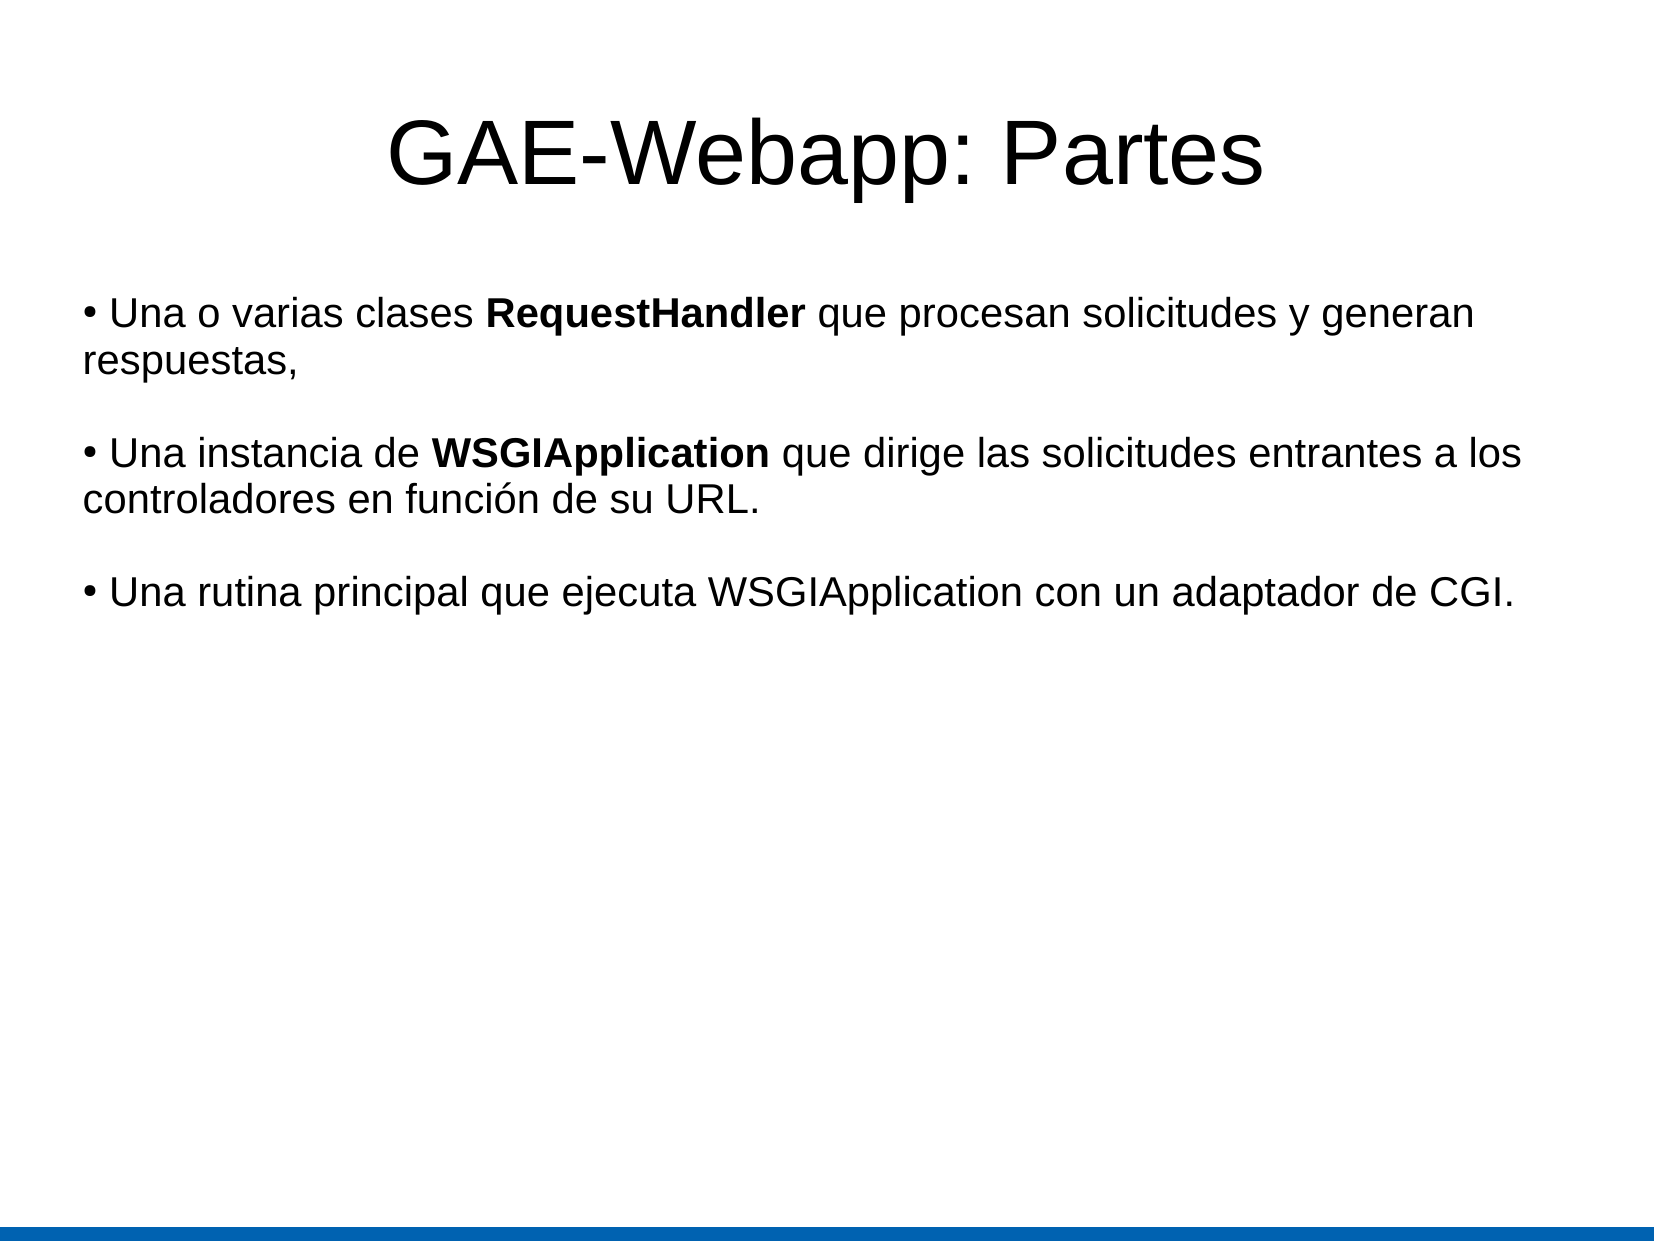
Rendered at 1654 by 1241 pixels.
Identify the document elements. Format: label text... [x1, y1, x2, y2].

subtitle Una o varias clases RequestHandler que procesan solicitudes y generan respuestas, Una instancia de WSGIApplication que dirige las solicitudes entrantes a los controladores en función de su URL. Una rutina principal que ejecuta WSGIApplication con un adaptador de CGI. [82, 290, 1571, 1109]
title GAE-Webapp: Partes [82, 49, 1571, 257]
